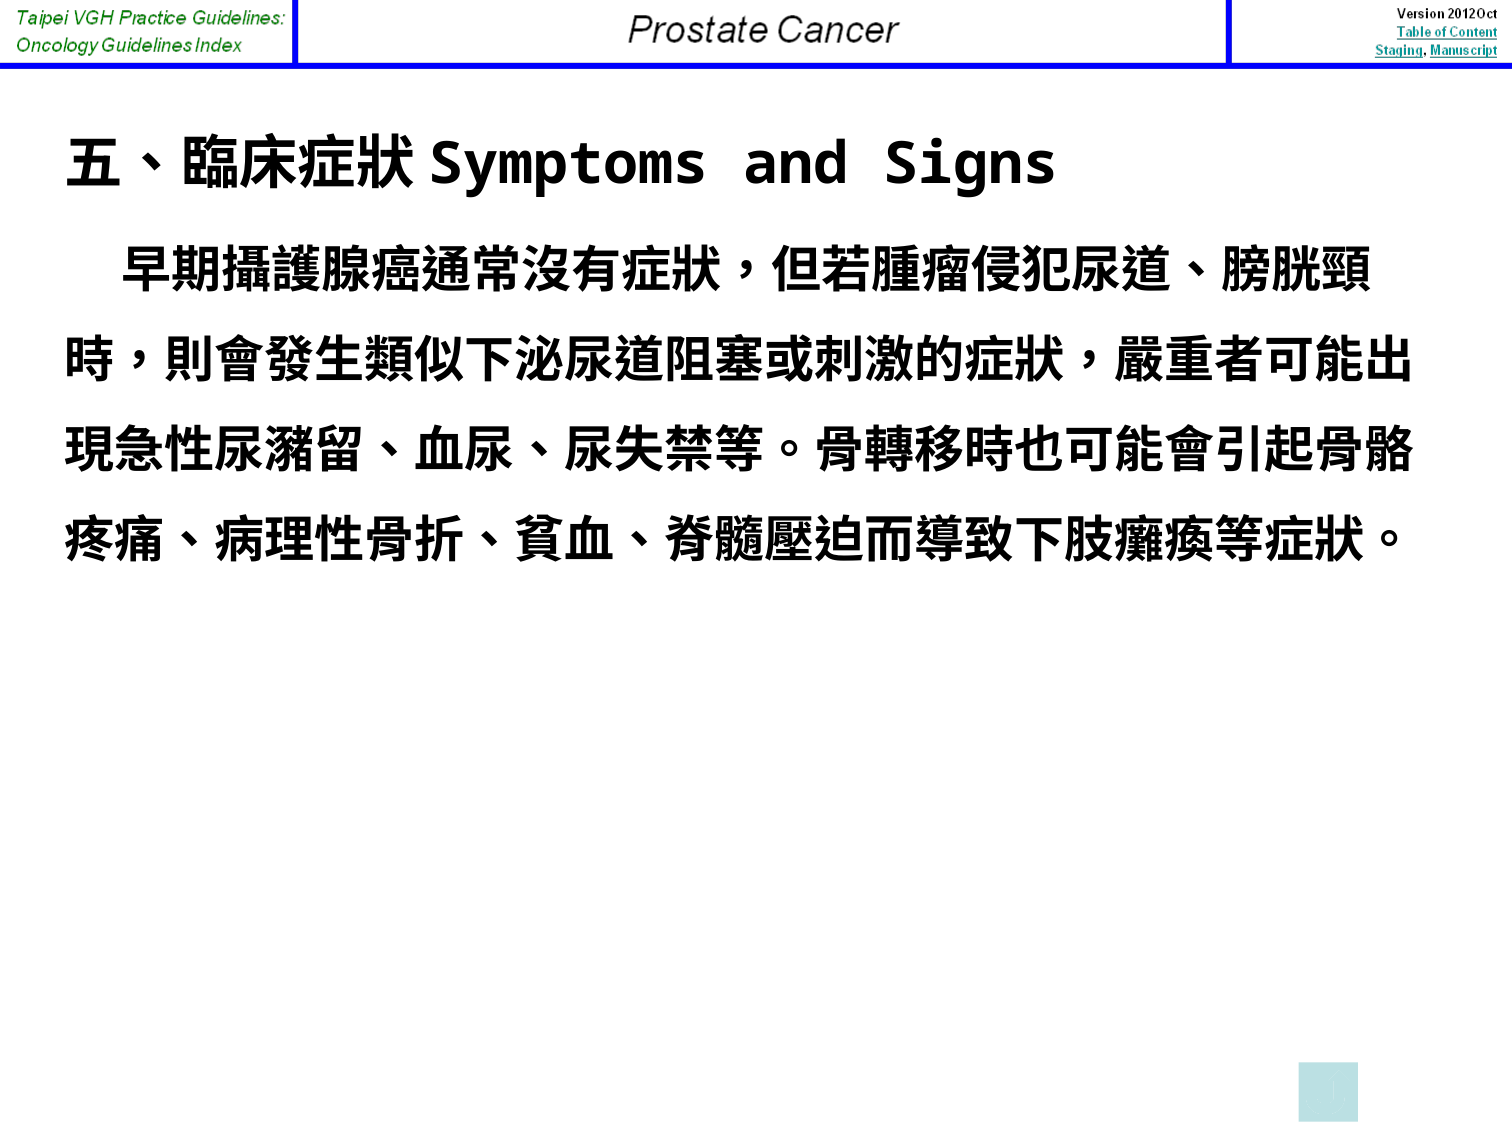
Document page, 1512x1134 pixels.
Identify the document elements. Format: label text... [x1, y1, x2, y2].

subtitle 五、臨床症狀Symptoms and Signs 早期攝護腺癌通常沒有症狀，但若腫瘤侵犯尿道、膀胱頸時，則會發生類似下泌尿道阻塞或刺激的症狀，嚴重者可能出現急性尿瀦留、血尿、尿失禁等。骨轉移時也可能會引起骨骼疼痛、病理性骨折、貧血、脊髓壓迫而導致下肢癱瘓等症狀。 [49, 82, 1477, 615]
